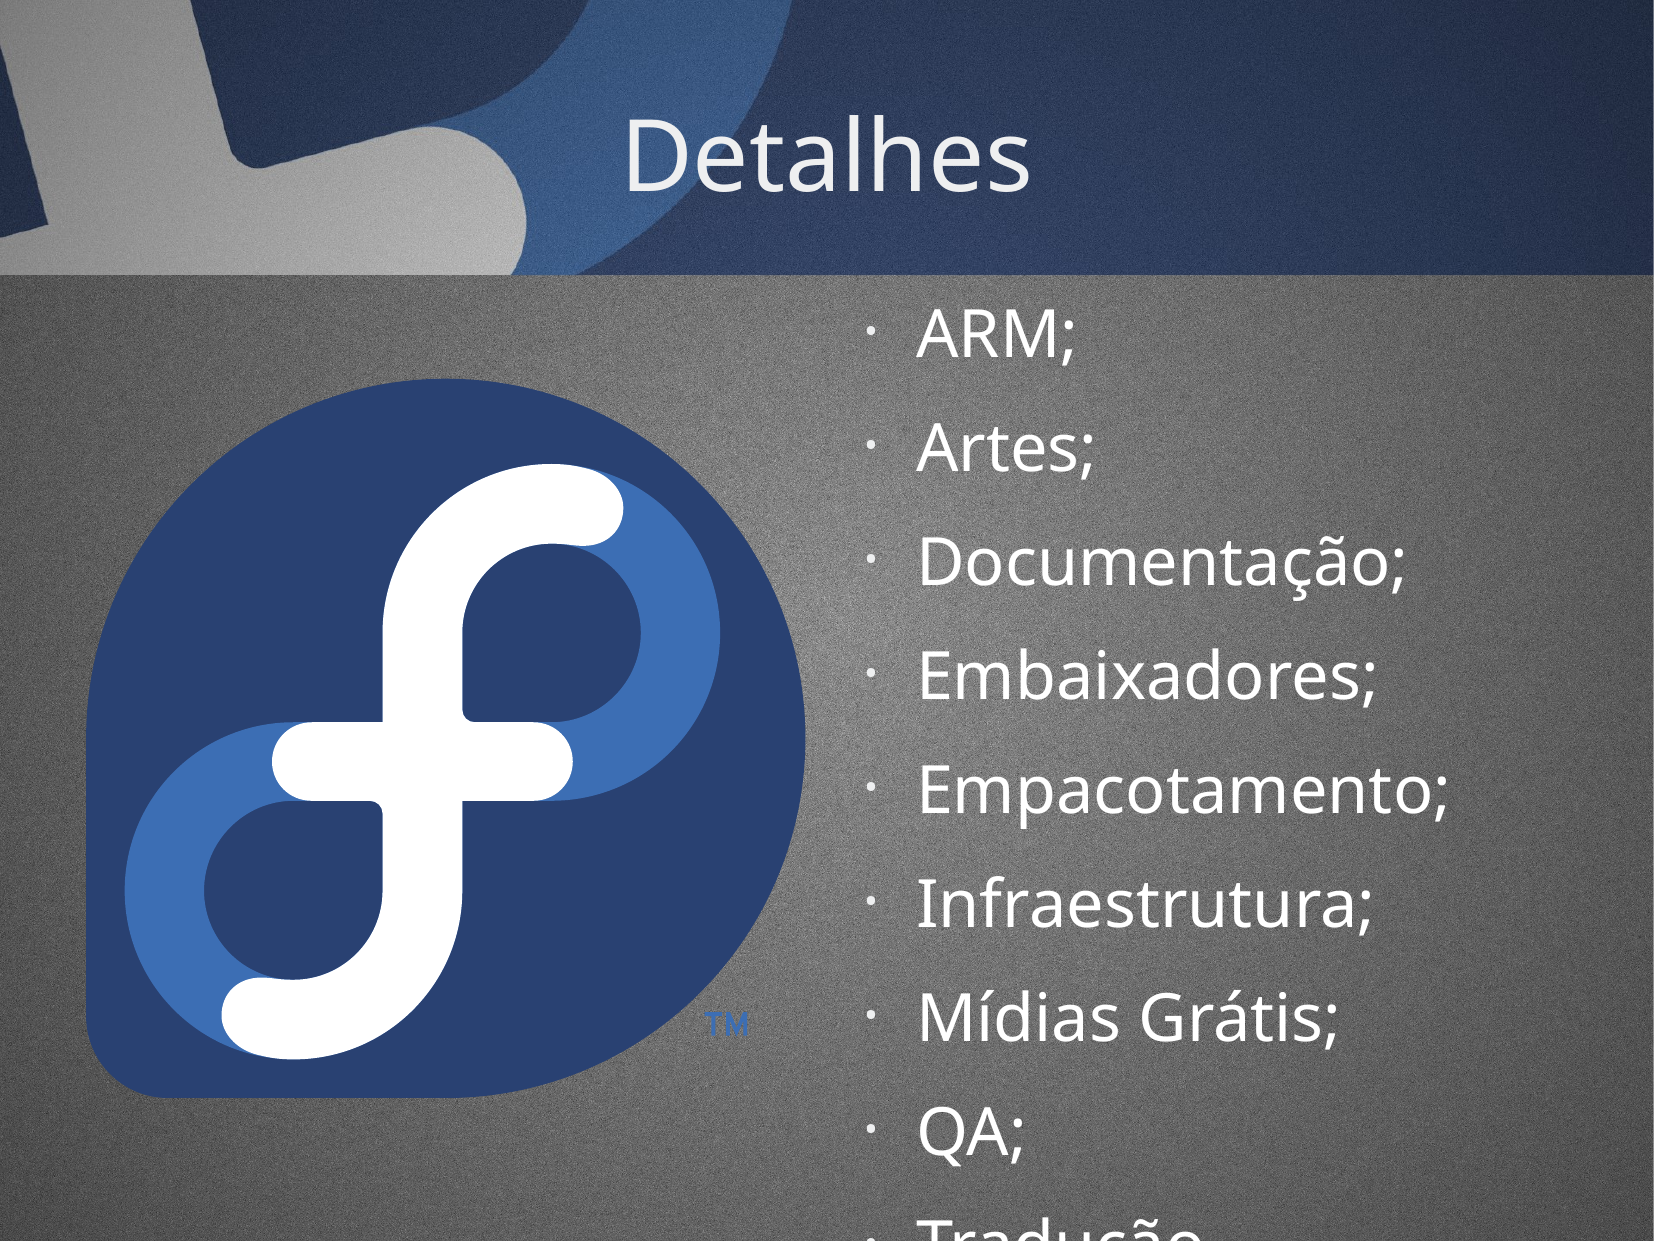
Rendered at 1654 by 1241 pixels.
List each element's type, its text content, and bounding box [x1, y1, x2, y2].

title Detalhes [82, 49, 1571, 257]
picture [0, 0, 1654, 1241]
list ARM; Artes; Documentação; Embaixadores; Empacotamento; Infraestrutura; Mídias Grátis; QA; Tradução. [845, 290, 1572, 1194]
picture [1025, 1236, 1041, 1241]
picture [1177, 1237, 1193, 1241]
